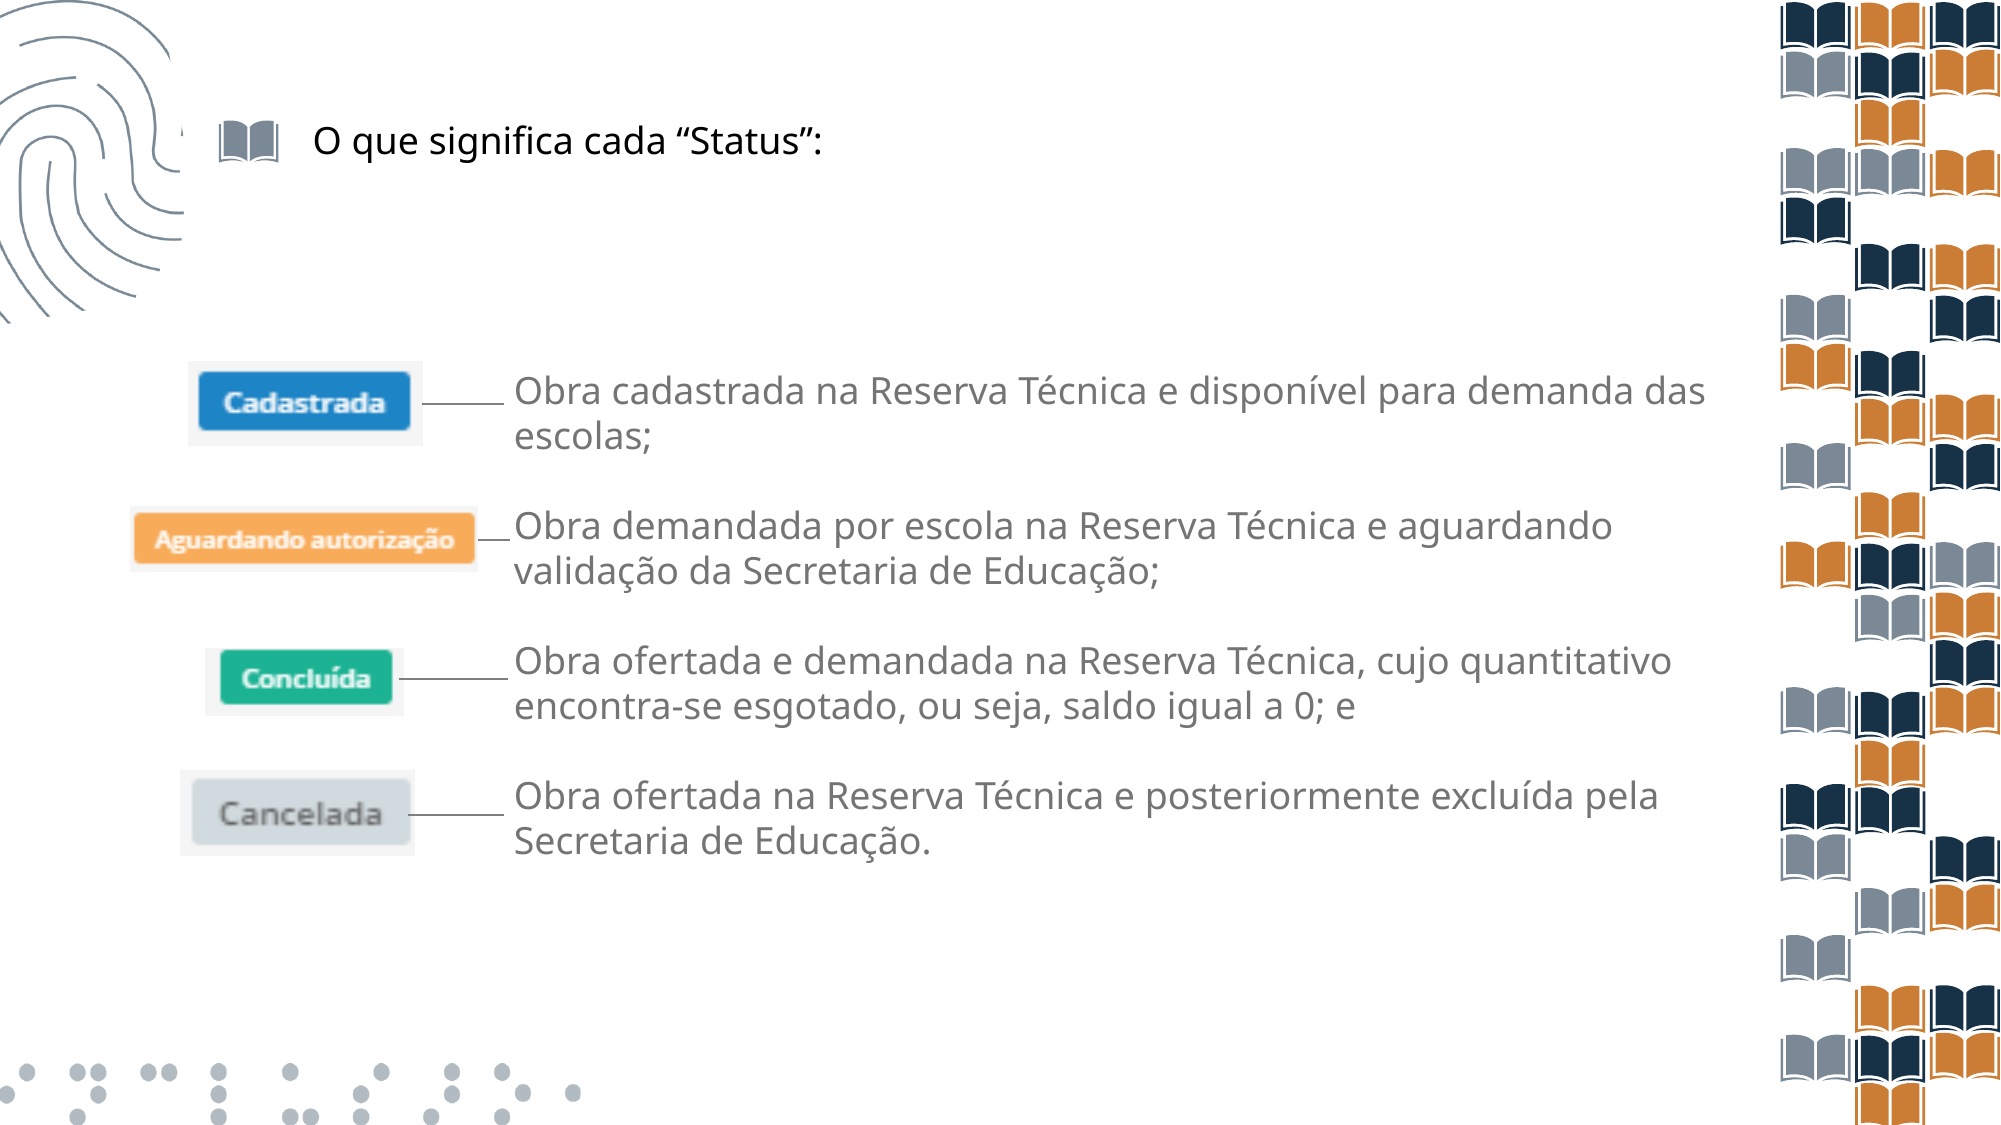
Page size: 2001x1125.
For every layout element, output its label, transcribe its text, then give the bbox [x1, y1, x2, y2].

text_box [1855, 983, 1926, 1125]
text_box O que significa cada “Status”: [297, 109, 1363, 171]
picture [130, 506, 478, 572]
text_box [1929, 983, 2000, 1081]
text_box [1855, 0, 1926, 197]
text_box Obra cadastrada na Reserva Técnica e disponível para demanda das escolas; Obra demandada por escola na Reserva Técnica e aguardando validação da Secretaria de Educação; Obra ofertada e demandada na Reserva Técnica, cujo quantitativo encontra-se esgotado, ou seja, saldo igual a 0; e Obra ofertada na Reserva Técnica e posteriormente excluída pela Secretaria de Educação. [499, 359, 1782, 875]
text_box [1855, 541, 1926, 591]
text_box [1780, 0, 1851, 99]
picture [180, 770, 415, 856]
text_box [1782, 539, 1851, 589]
text_box [1855, 490, 1926, 540]
text_box [1929, 834, 2000, 932]
text_box [0, 1063, 581, 1125]
text_box [1929, 539, 2000, 735]
text_box [0, 0, 210, 326]
text_box [1929, 0, 2000, 97]
text_box [1929, 293, 2000, 343]
text_box [1929, 392, 2000, 492]
picture [188, 361, 423, 446]
picture [205, 648, 404, 716]
text_box [218, 118, 279, 163]
text_box [1929, 242, 2000, 292]
text_box [1782, 684, 1851, 735]
text_box [1855, 689, 1926, 835]
text_box [1855, 348, 1926, 447]
text_box [1780, 1032, 1851, 1082]
text_box [1780, 145, 1851, 245]
text_box [1855, 885, 1926, 936]
text_box [1855, 592, 1926, 643]
text_box [1780, 292, 1851, 392]
text_box [1929, 147, 2000, 198]
text_box [1855, 241, 1926, 292]
text_box [1782, 440, 1851, 491]
text_box [1780, 932, 1851, 983]
text_box [1780, 781, 1851, 882]
